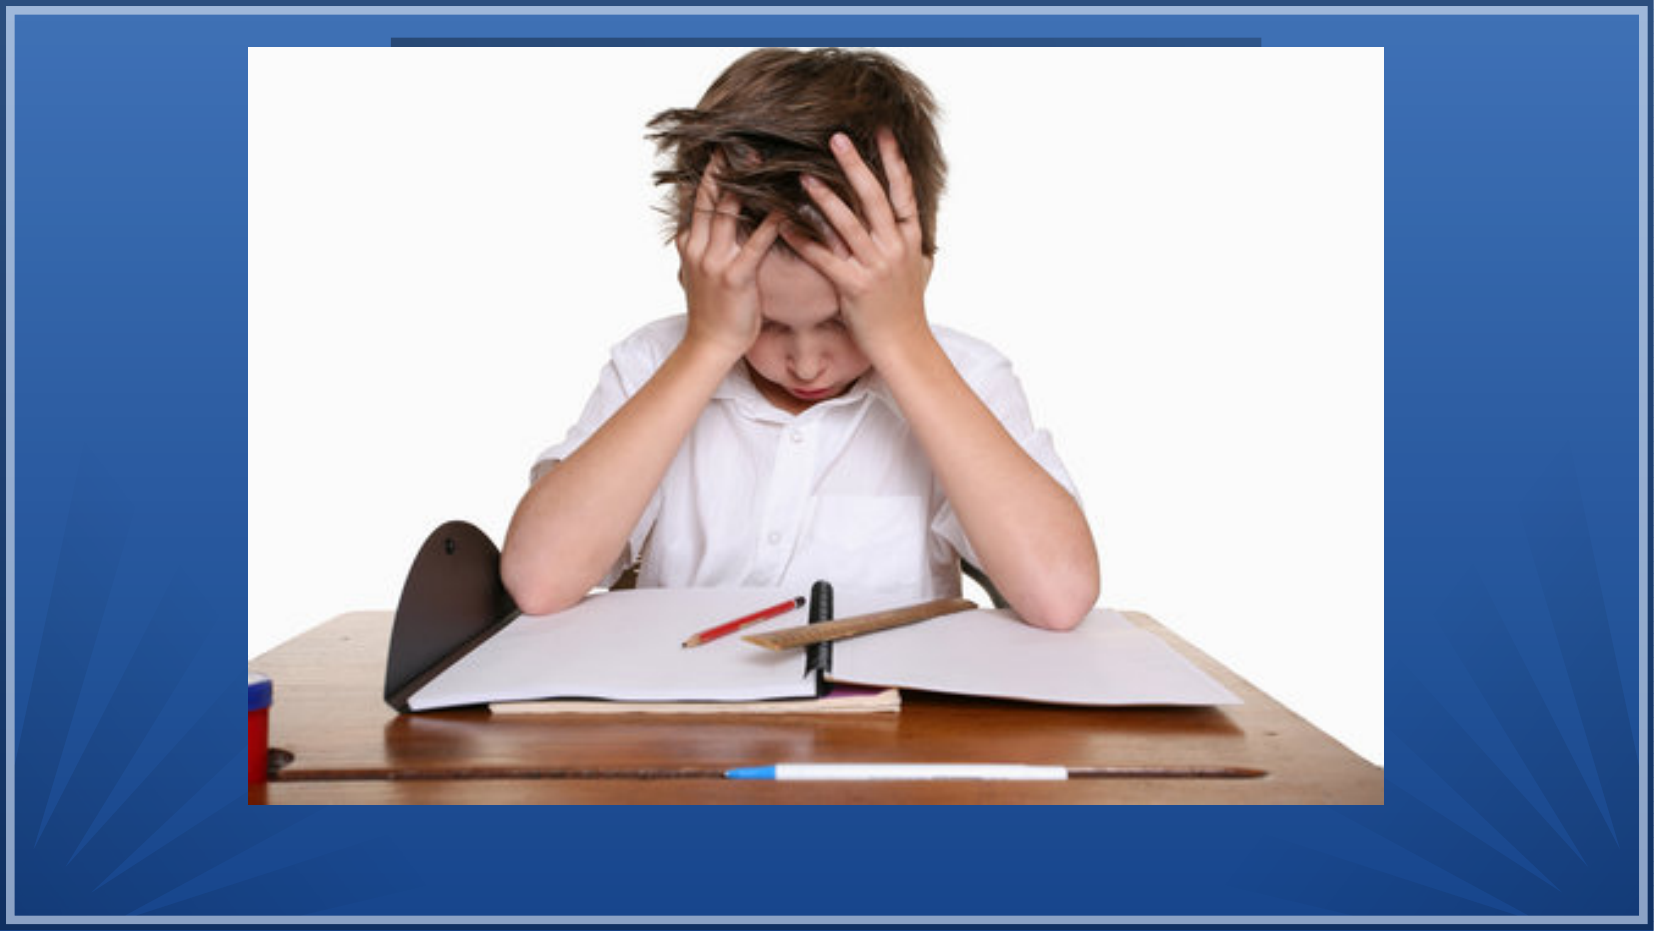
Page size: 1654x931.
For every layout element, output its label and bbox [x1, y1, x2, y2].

picture [248, 47, 1384, 805]
